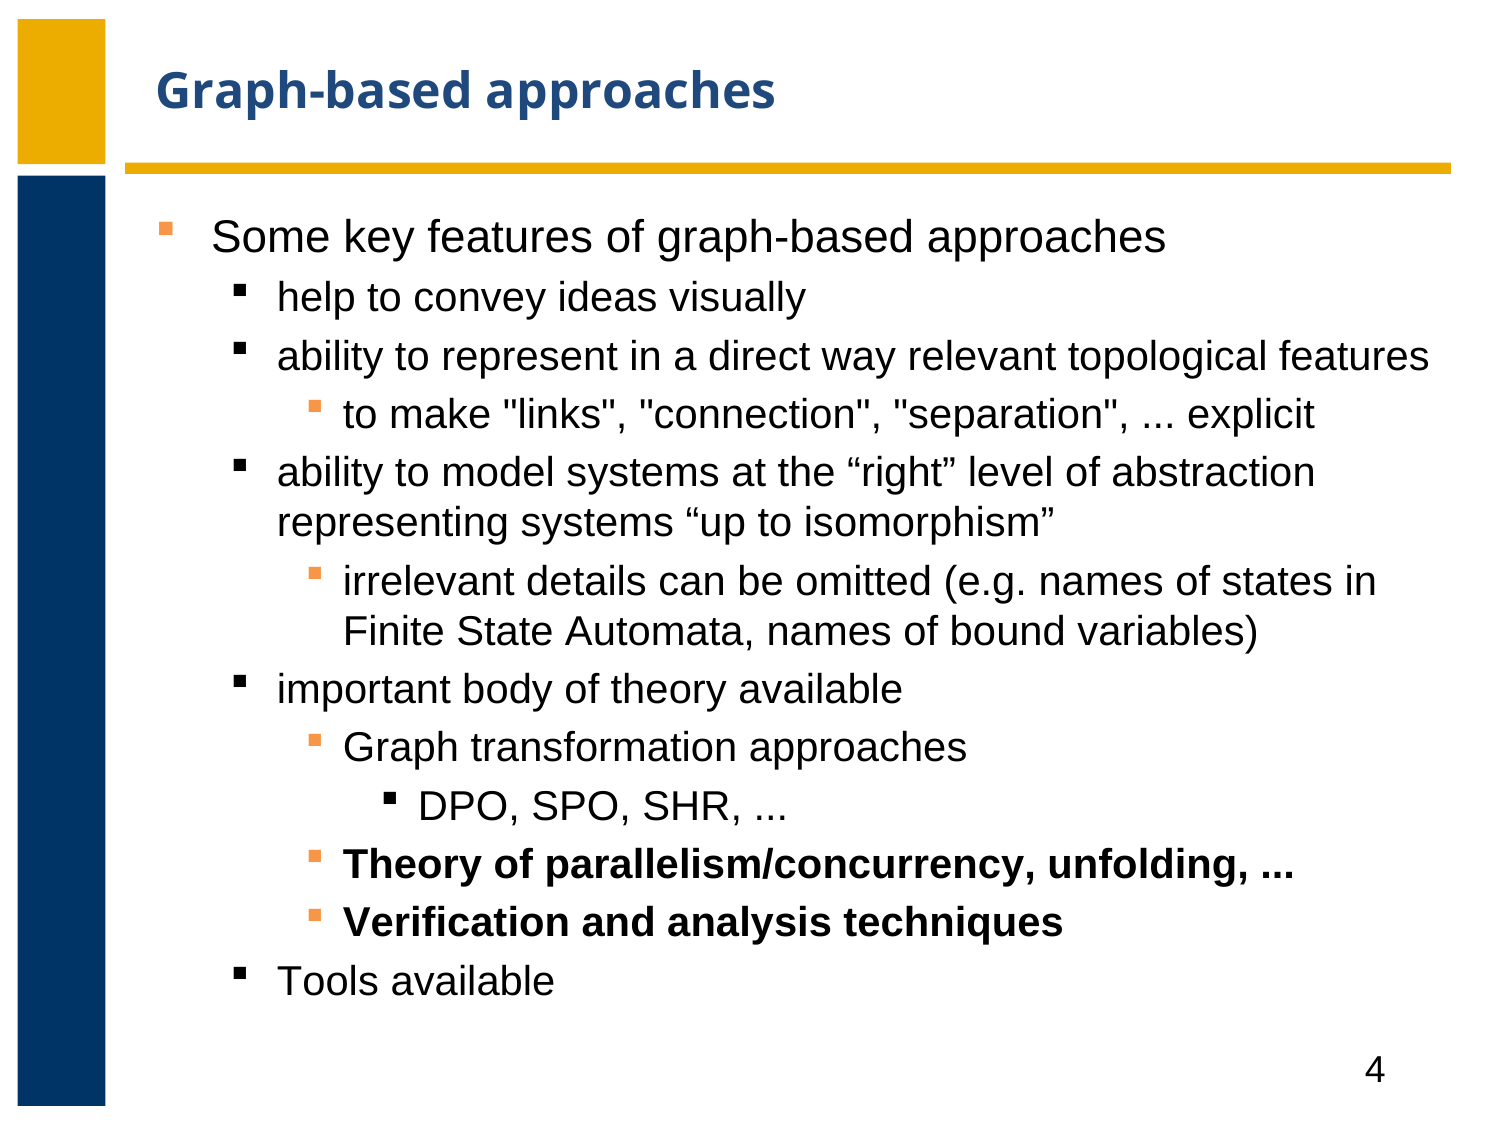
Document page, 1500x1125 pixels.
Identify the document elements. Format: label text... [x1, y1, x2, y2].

title Graph-based approaches [140, 24, 1329, 152]
list Some key features of graph-based approaches help to convey ideas visually ability to represent in a direct way relevant topological features to make "links", "connection", "separation", ... explicit ability to model systems at the “right” level of abstraction representing systems “up to isomorphism” irrelevant details can be omitted (e.g. names of states in Finite State Automata, names of bound variables) important body of theory available Graph transformation approaches DPO, SPO, SHR, ... Theory of parallelism/concurrency, unfolding, ... Verification and analysis techniques Tools available [140, 199, 1454, 1070]
